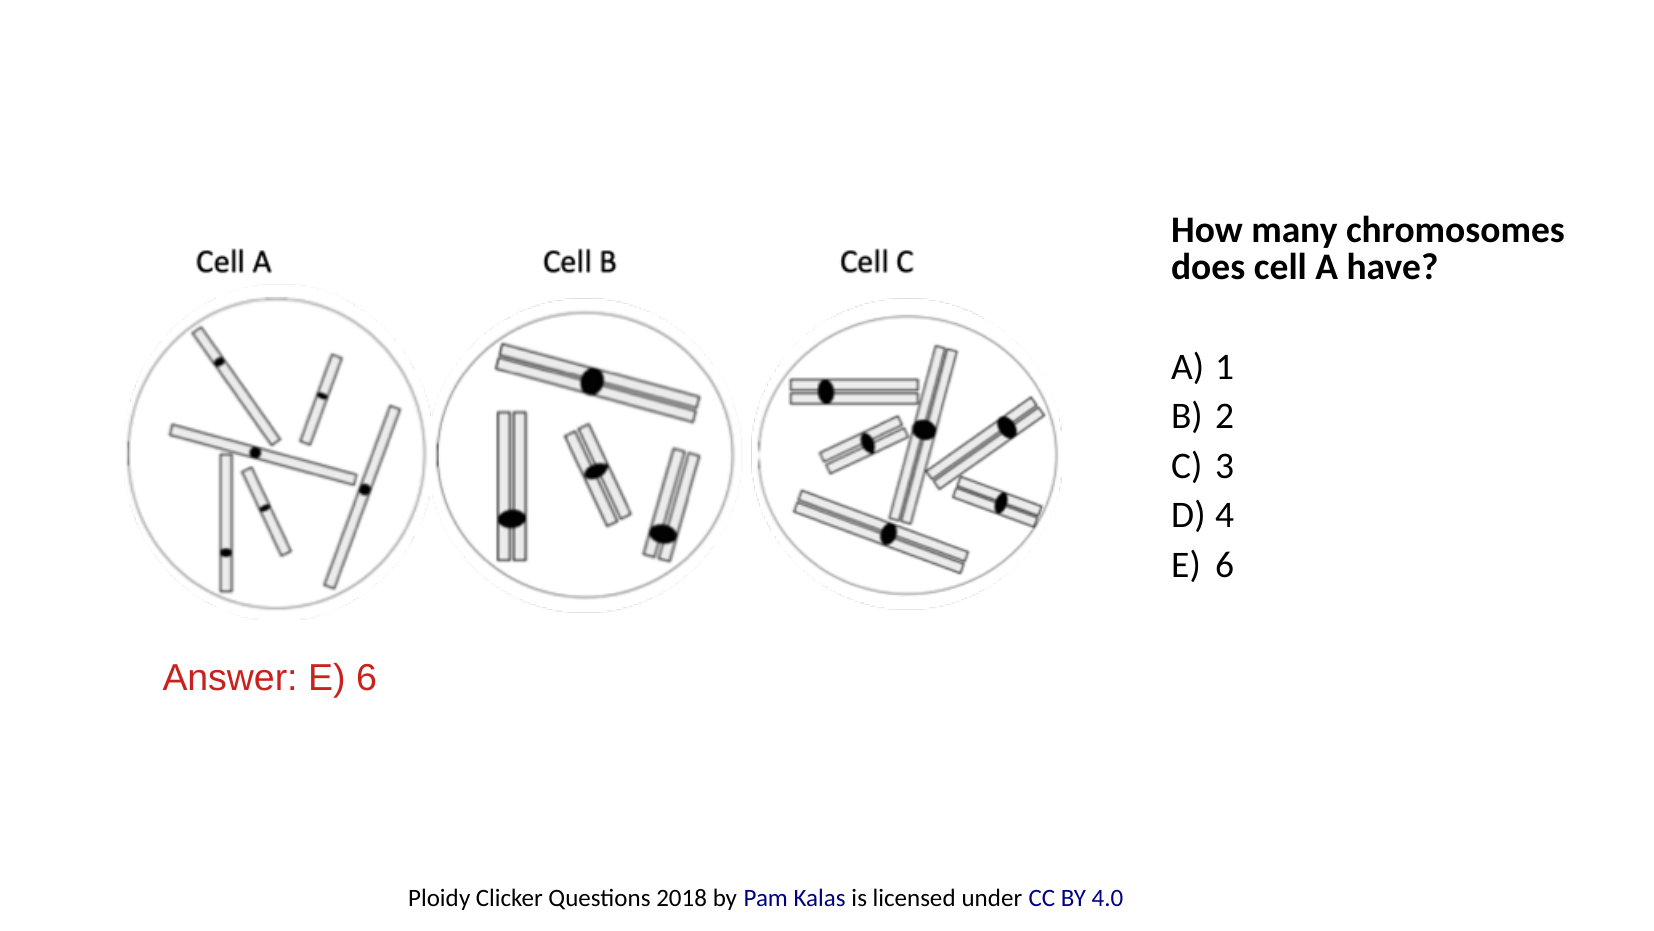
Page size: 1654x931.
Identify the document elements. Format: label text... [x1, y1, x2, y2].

text_box Ploidy Clicker Questions 2018 by Pam Kalas is licensed under CC BY 4.0 [393, 879, 1145, 926]
text_box Answer: E) 6 [147, 648, 1625, 874]
picture [123, 233, 1063, 621]
text_box How many chromosomes does cell A have? 1 2 3 4 6 [1156, 206, 1595, 648]
